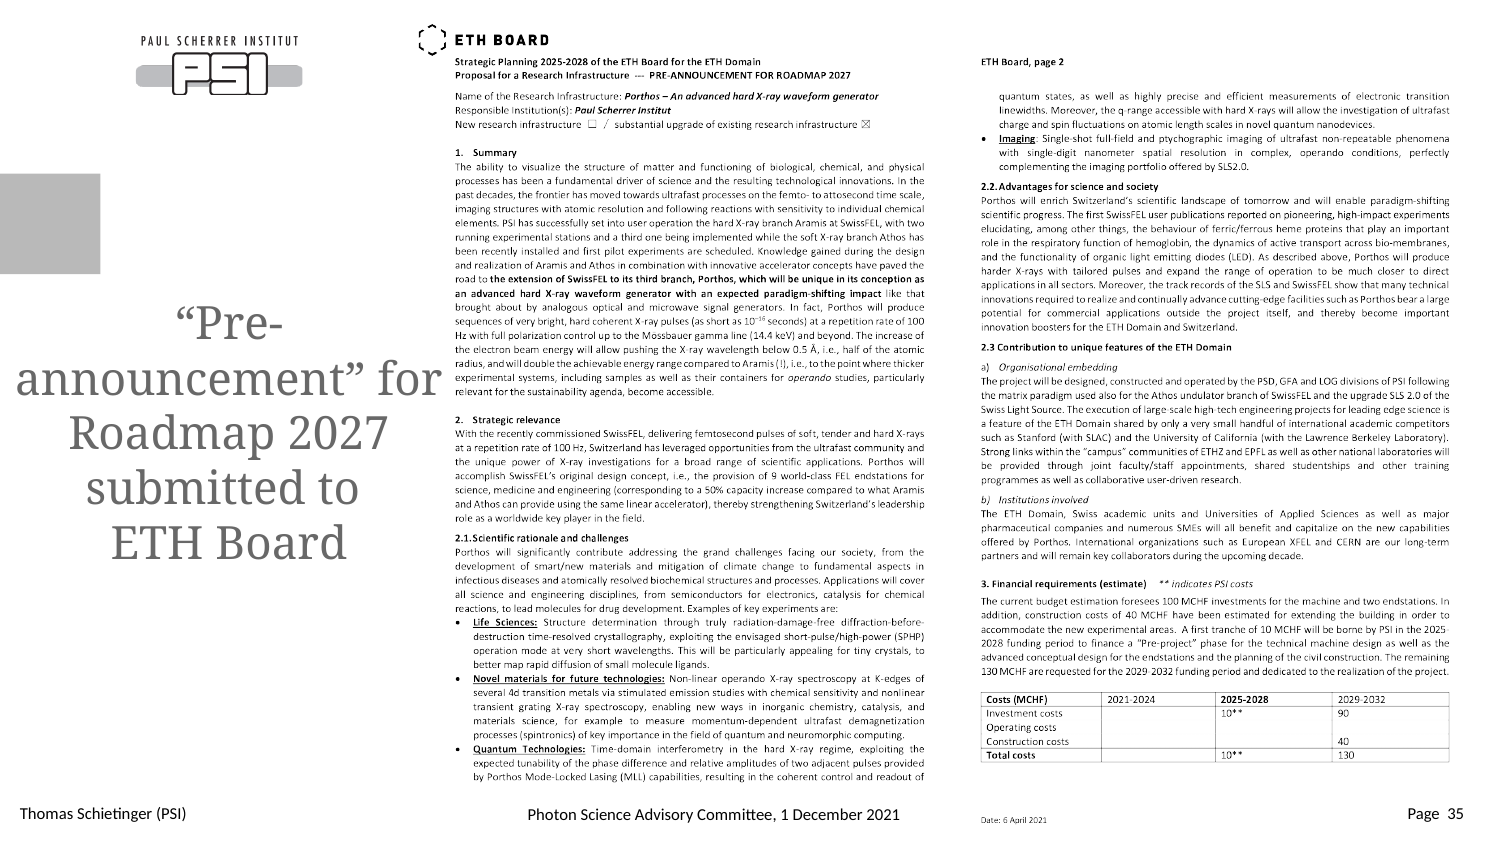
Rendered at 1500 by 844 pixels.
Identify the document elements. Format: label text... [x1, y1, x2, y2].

title “Pre-announcement” for Roadmap 2027 submitted to ETH Board [11, 294, 447, 549]
picture [384, 2, 1500, 844]
